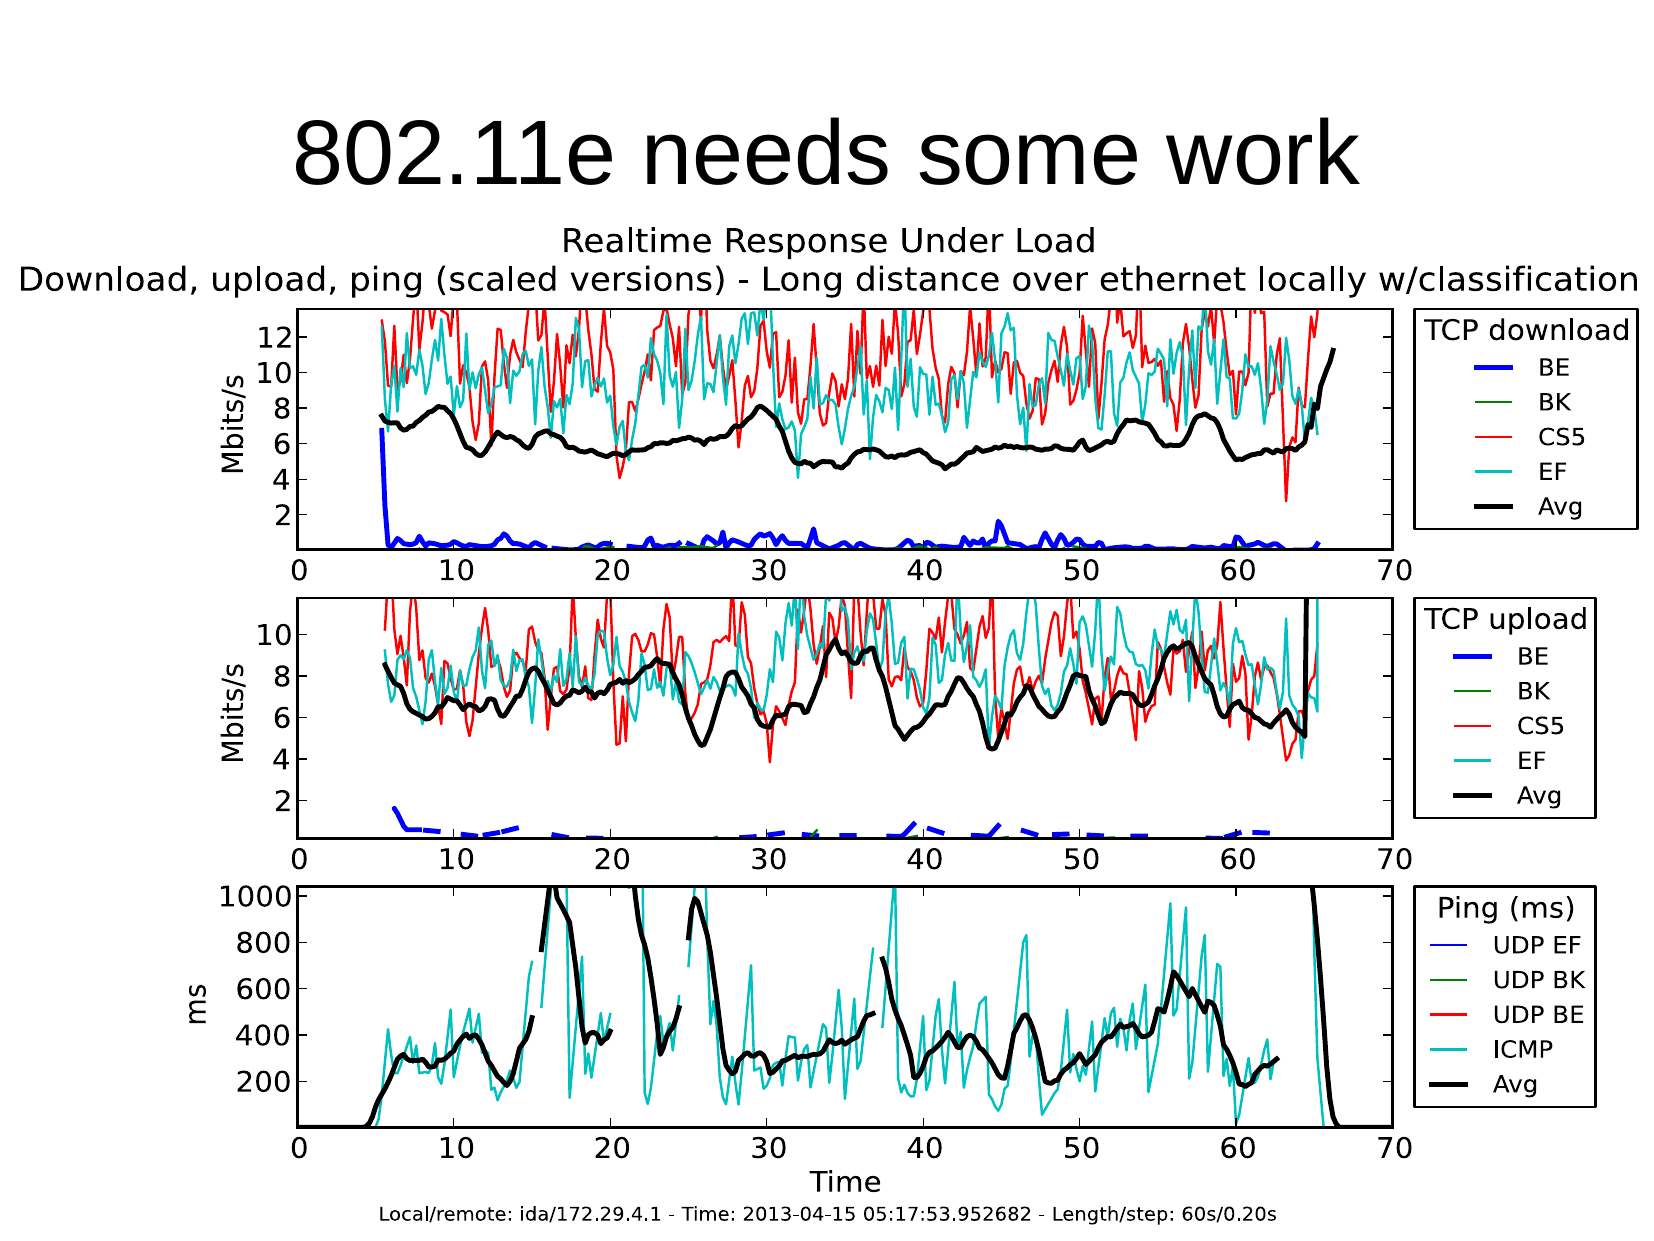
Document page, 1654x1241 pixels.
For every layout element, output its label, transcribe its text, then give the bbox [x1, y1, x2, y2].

picture [0, 210, 1654, 1241]
title 802.11e needs some work [82, 49, 1571, 210]
